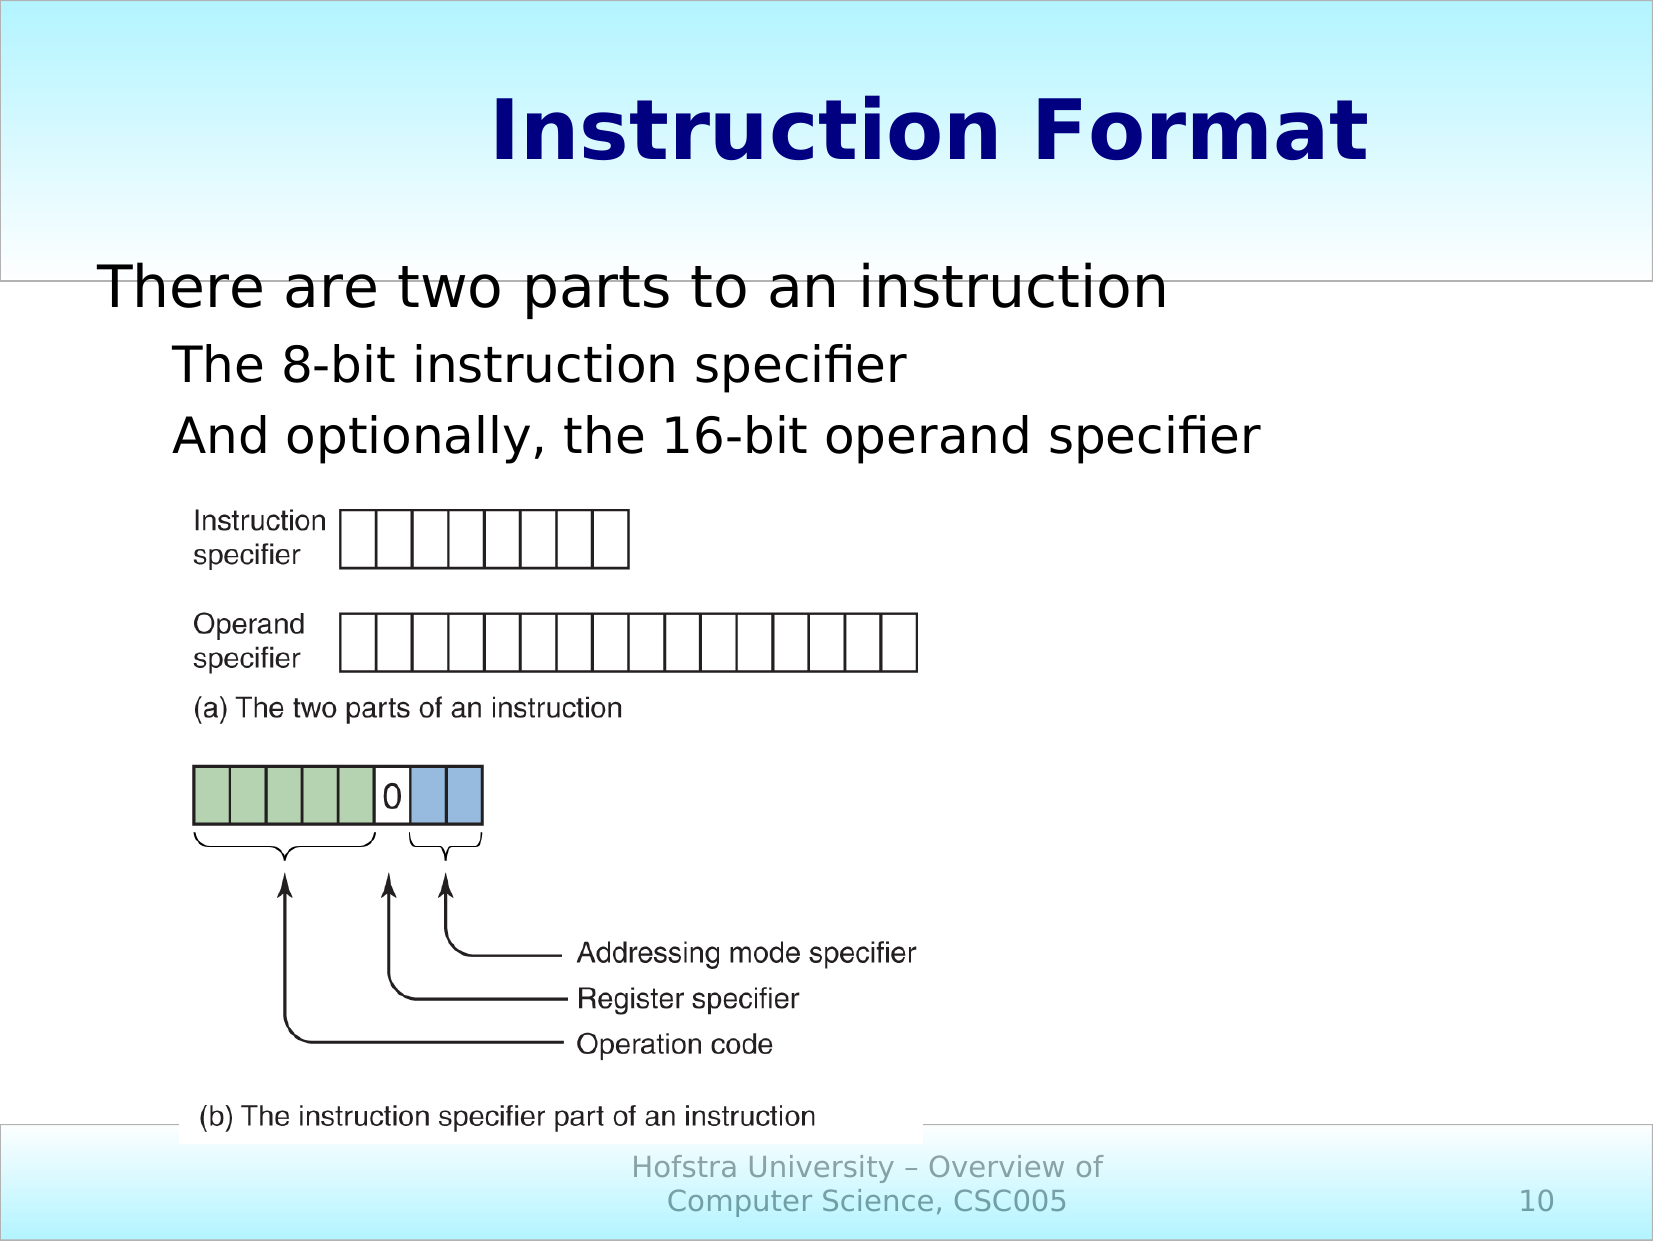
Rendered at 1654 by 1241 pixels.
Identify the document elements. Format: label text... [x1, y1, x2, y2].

picture [179, 498, 923, 1144]
title Instruction Format [247, 27, 1612, 235]
list There are two parts to an instruction The 8-bit instruction specifier And optionally, the 16-bit operand specifier [82, 238, 1571, 1066]
